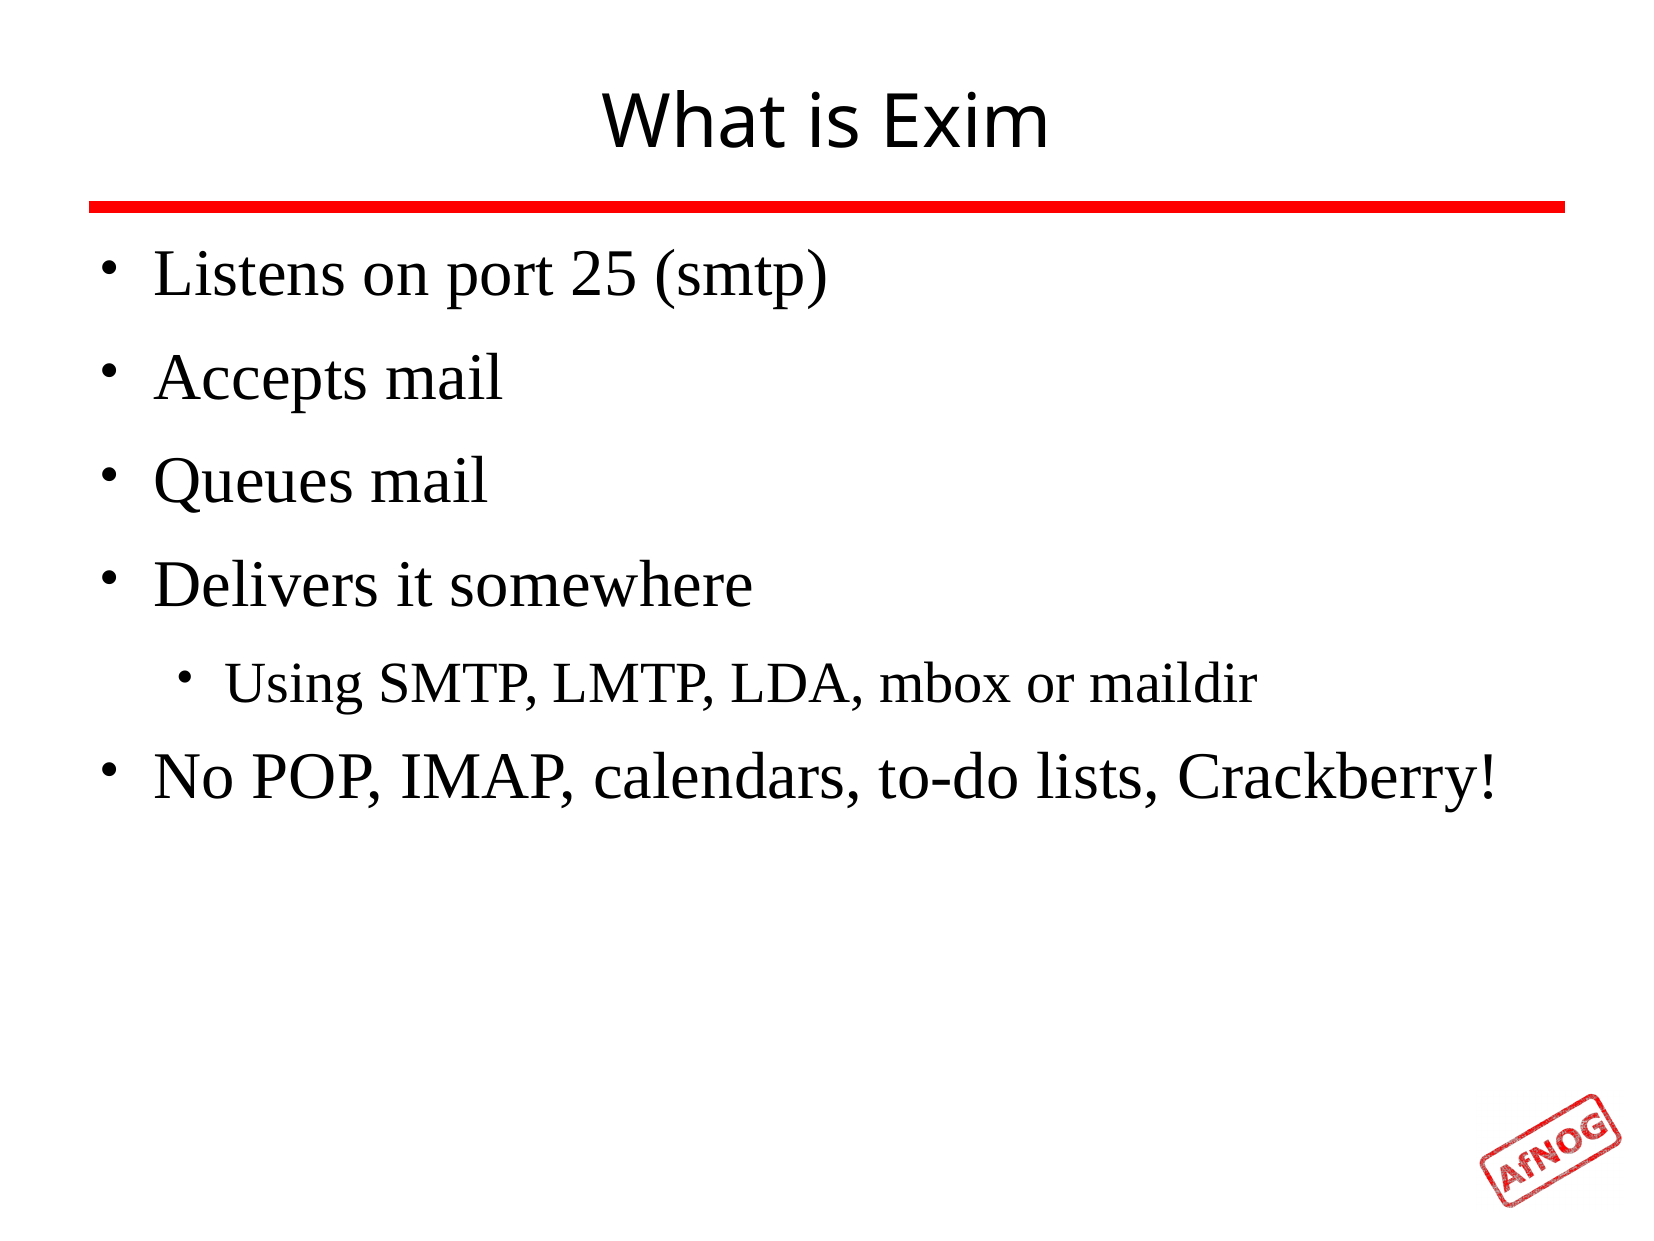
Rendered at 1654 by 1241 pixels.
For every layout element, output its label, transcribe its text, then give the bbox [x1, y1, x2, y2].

list Listens on port 25 (smtp) Accepts mail Queues mail Delivers it somewhere Using SMTP, LMTP, LDA, mbox or maildir No POP, IMAP, calendars, to-do lists, Crackberry! [82, 236, 1571, 1123]
picture [1476, 1090, 1625, 1211]
title What is Exim [88, 29, 1565, 207]
